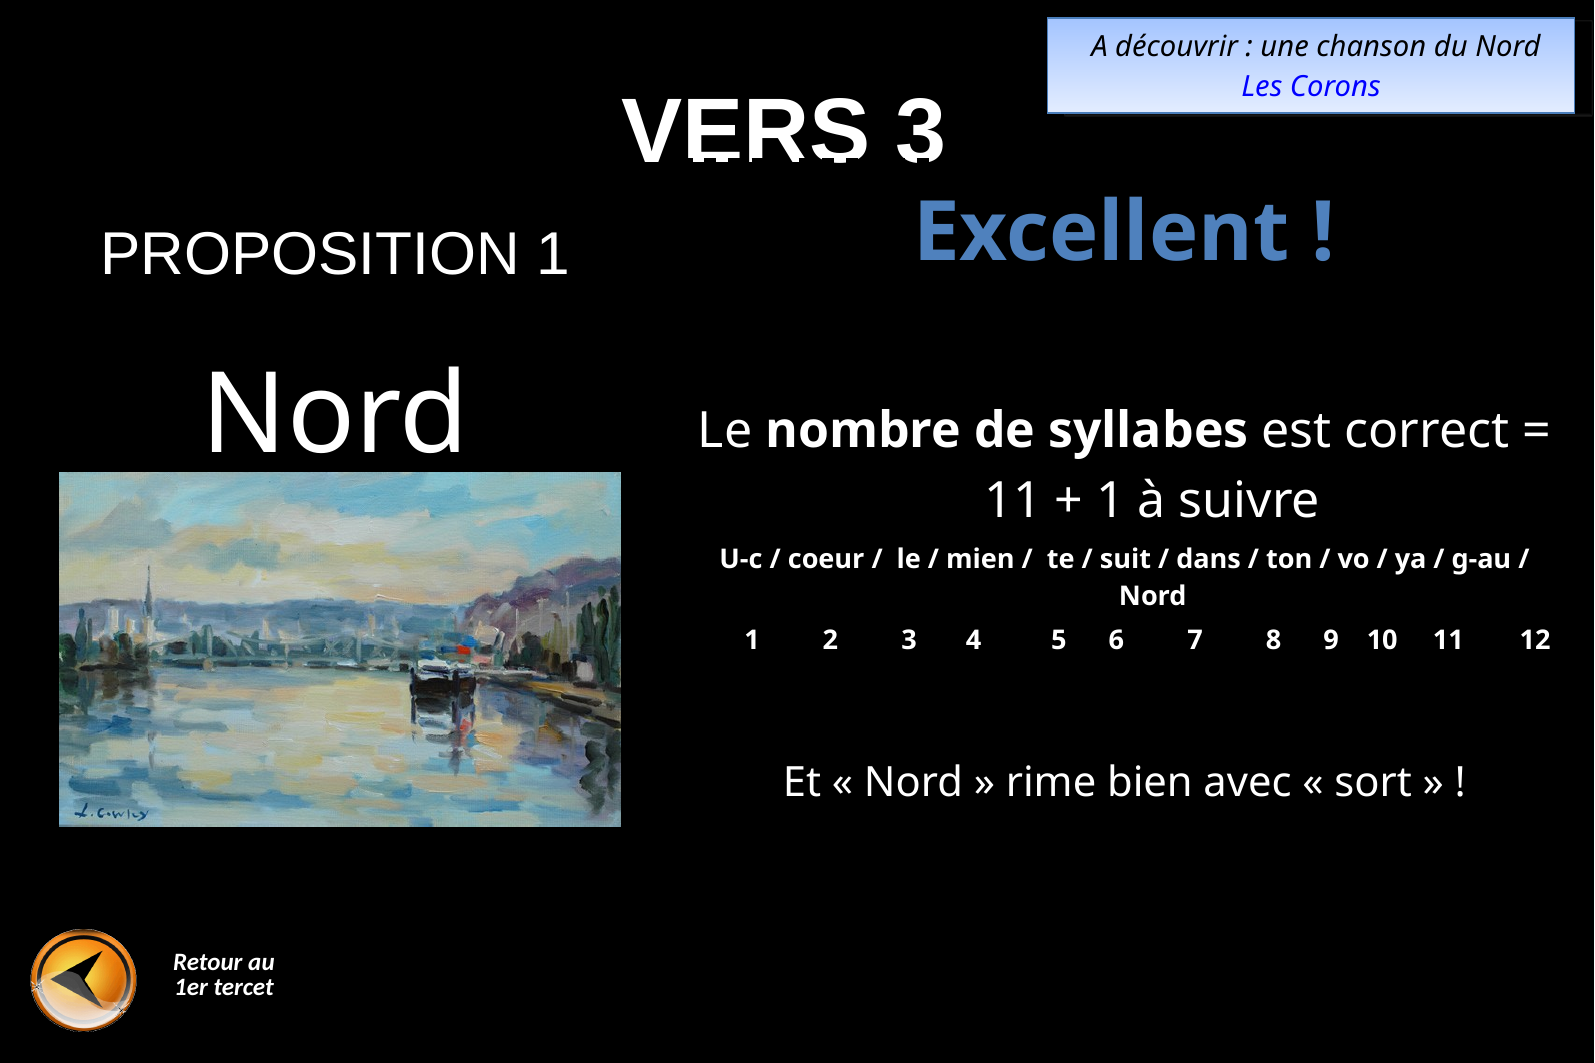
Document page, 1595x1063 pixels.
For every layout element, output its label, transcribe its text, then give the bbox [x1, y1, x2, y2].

title VERS 3 [79, 42, 1515, 220]
picture [29, 927, 138, 1034]
picture [59, 472, 621, 827]
list PROPOSITION 1 Nord [0, 129, 655, 832]
text_box A découvrir : une chanson du Nord Les Corons [1047, 17, 1575, 113]
text_box Retour au 1er tercet [138, 944, 308, 1010]
list Excellent ! Le nombre de syllabes est correct = 11 + 1 à suivre U-c / coeur / le / mien / te / suit / dans / ton / vo / ya / g-au / Nord 1 2 3 4 5 6 7 8 9 10 11 12 Et « Nord » rime bien avec « sort » ! [683, 163, 1566, 954]
